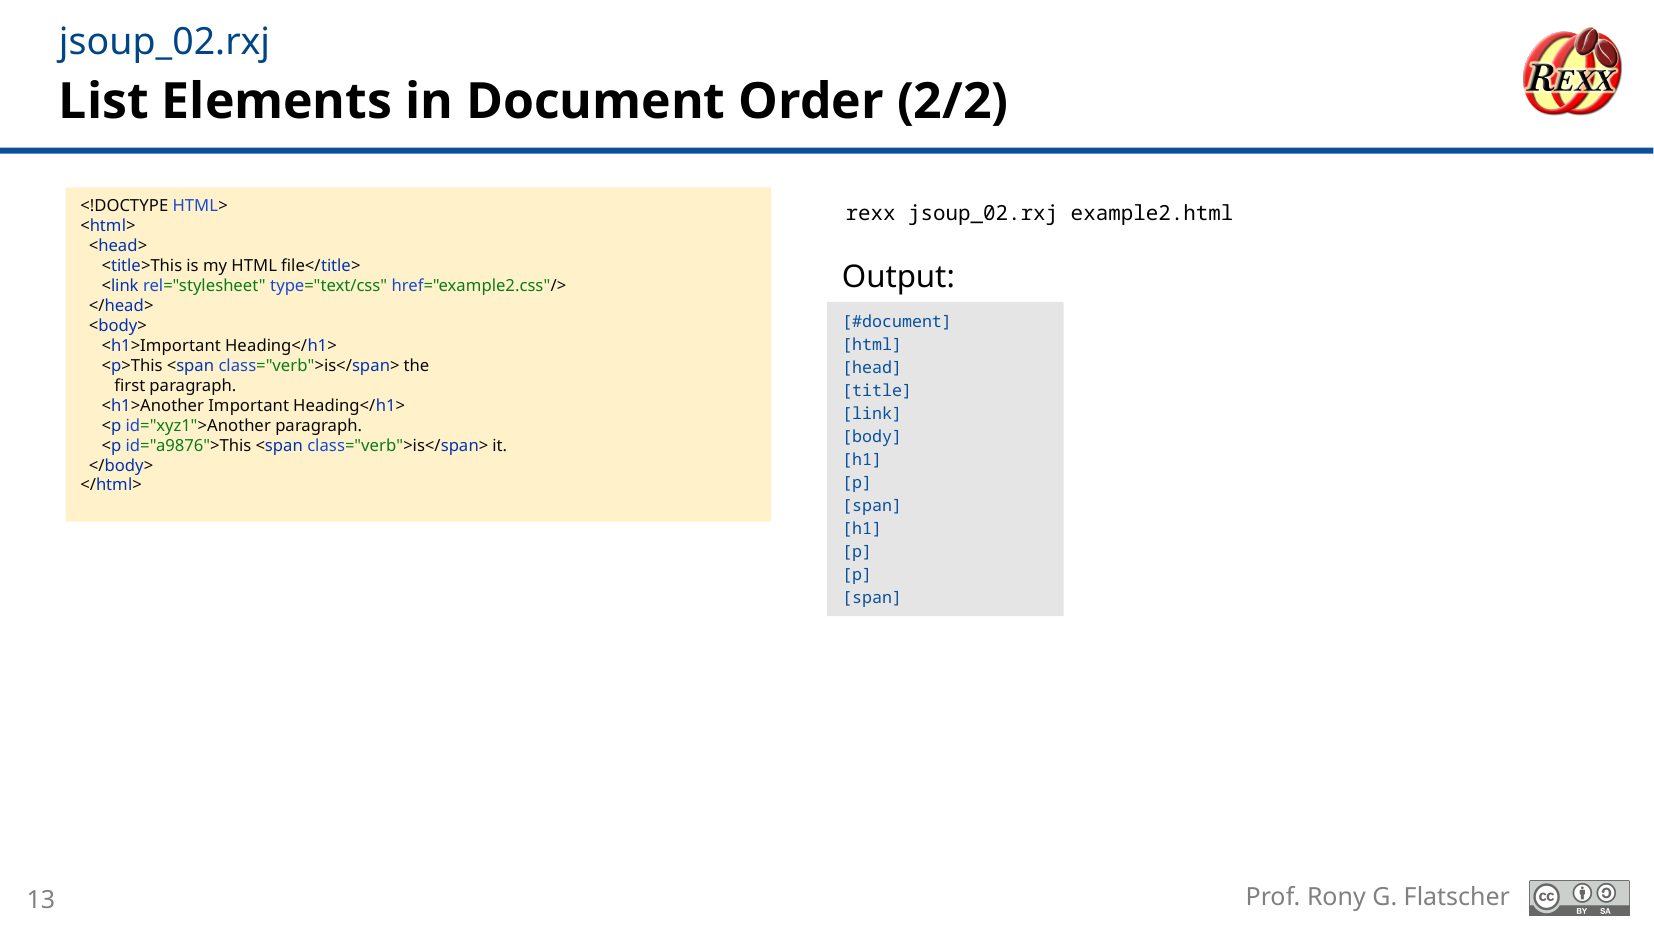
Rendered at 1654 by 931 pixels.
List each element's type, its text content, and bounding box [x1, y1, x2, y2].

title jsoup_02.rxj List Elements in Document Order (2/2) [0, 0, 1625, 148]
text_box rexx jsoup_02.rxj example2.html [830, 190, 1333, 247]
text_box [#document] [html] [head] [title] [link] [body] [h1] [p] [span] [h1] [p] [p] [span] [827, 302, 1064, 600]
text_box Output: [827, 246, 1317, 302]
text_box <!DOCTYPE HTML> <html> <head> <title>This is my HTML file</title> <link rel="stylesheet" type="text/css" href="example2.css"/> </head> <body> <h1>Important Heading</h1> <p>This <span class="verb">is</span> the first paragraph. <h1>Another Important Heading</h1> <p id="xyz1">Another paragraph. <p id="a9876">This <span class="verb">is</span> it. </body> </html> [65, 187, 772, 522]
